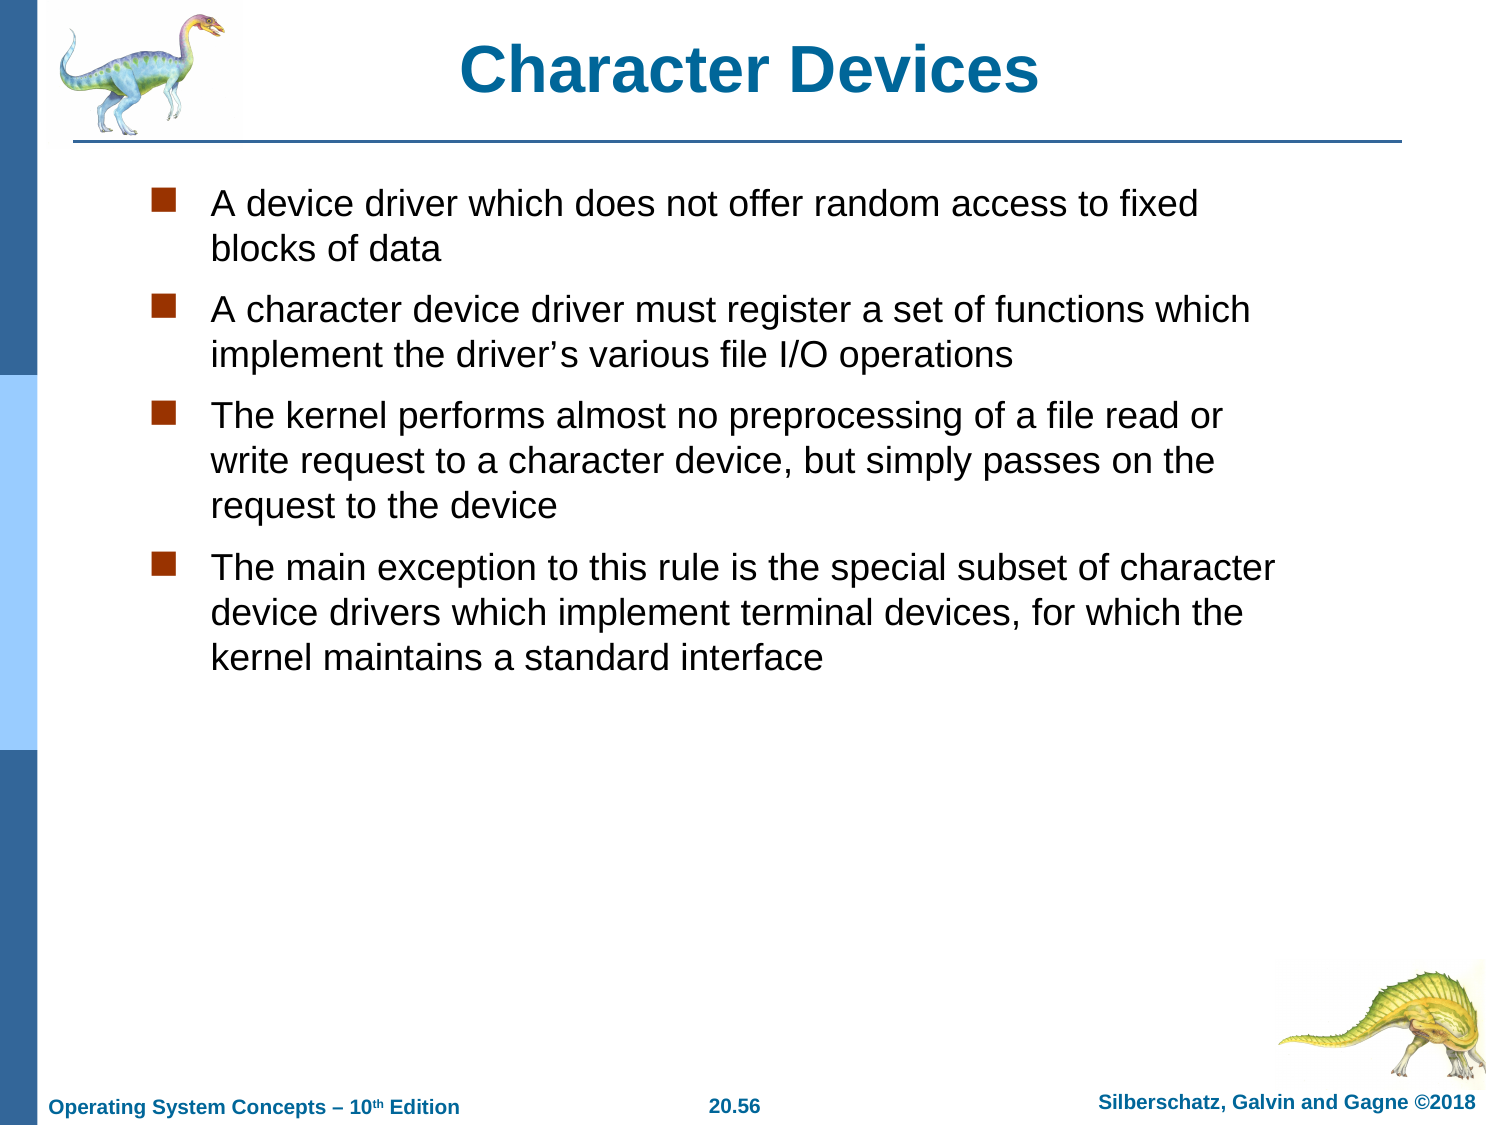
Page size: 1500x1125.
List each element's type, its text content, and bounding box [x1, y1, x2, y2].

list A device driver which does not offer random access to fixed blocks of data A character device driver must register a set of functions which implement the driver’s various file I/O operations The kernel performs almost no preprocessing of a file read or write request to a character device, but simply passes on the request to the device The main exception to this rule is the special subset of character device drivers which implement terminal devices, for which the kernel maintains a standard interface [139, 171, 1305, 915]
picture [46, 0, 243, 149]
picture [1415, 1094, 1423, 1099]
title Character Devices [75, 19, 1426, 114]
picture [1275, 959, 1486, 1090]
